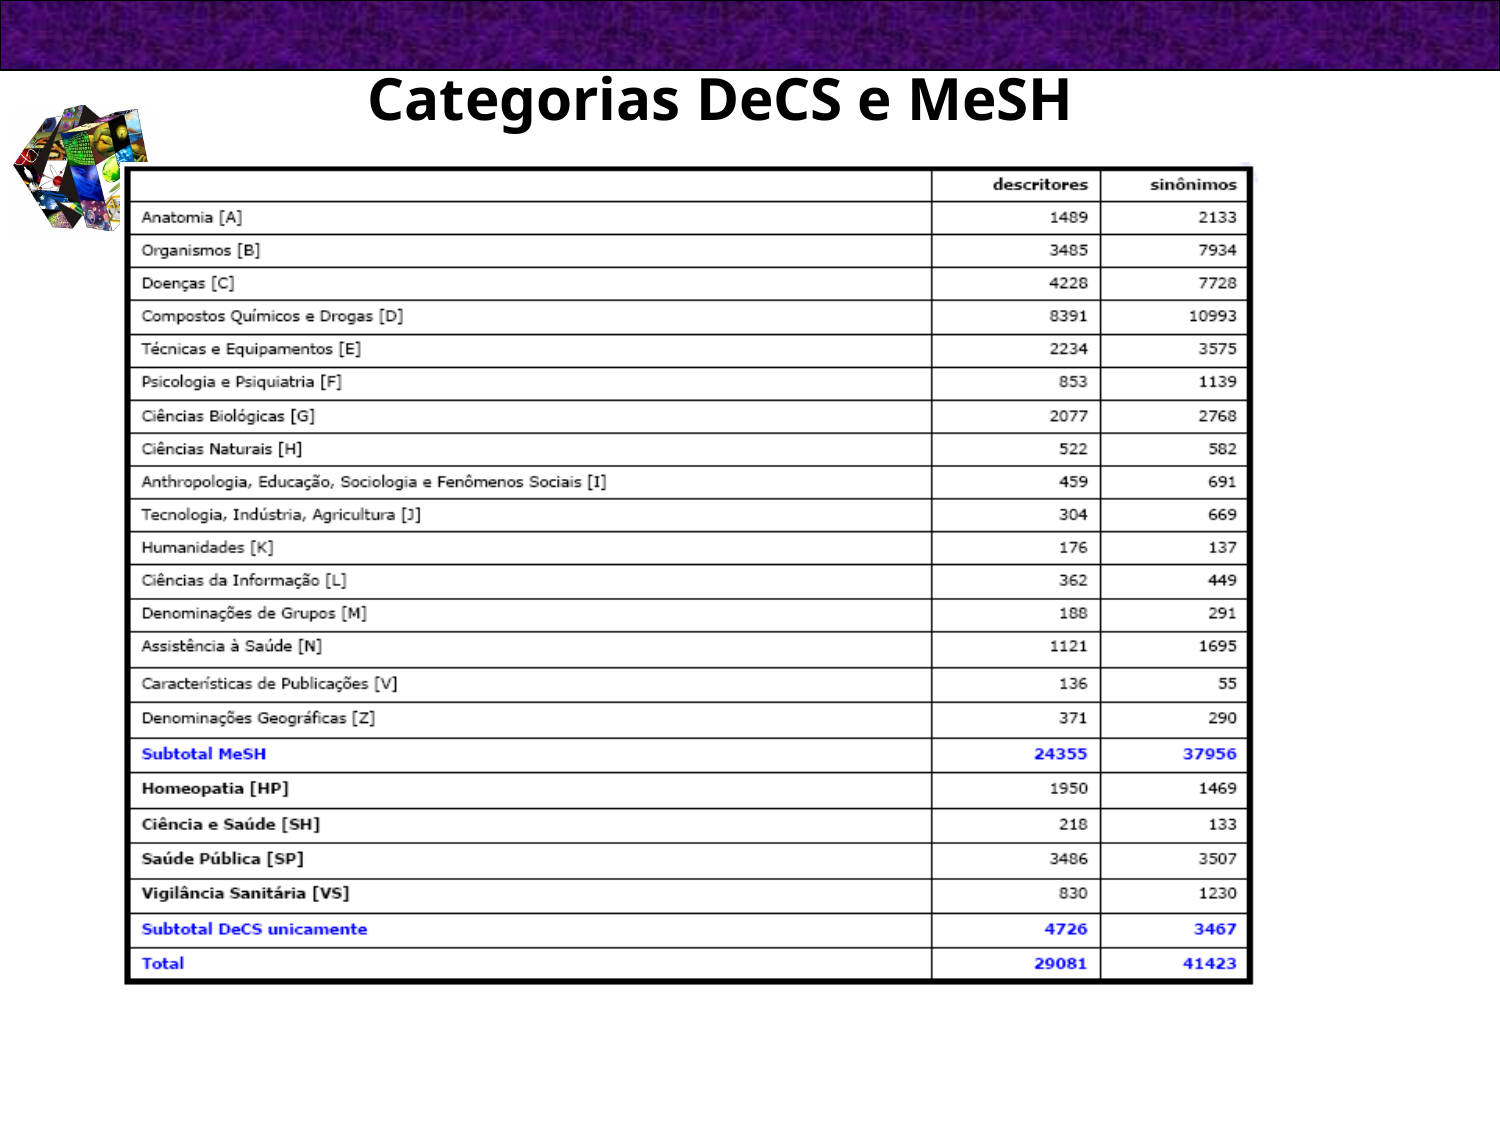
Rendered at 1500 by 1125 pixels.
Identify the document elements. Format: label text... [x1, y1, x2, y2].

picture [1, 1, 1499, 69]
picture [120, 162, 1258, 988]
text_box Categorias DeCS e MeSH [159, 54, 1282, 140]
